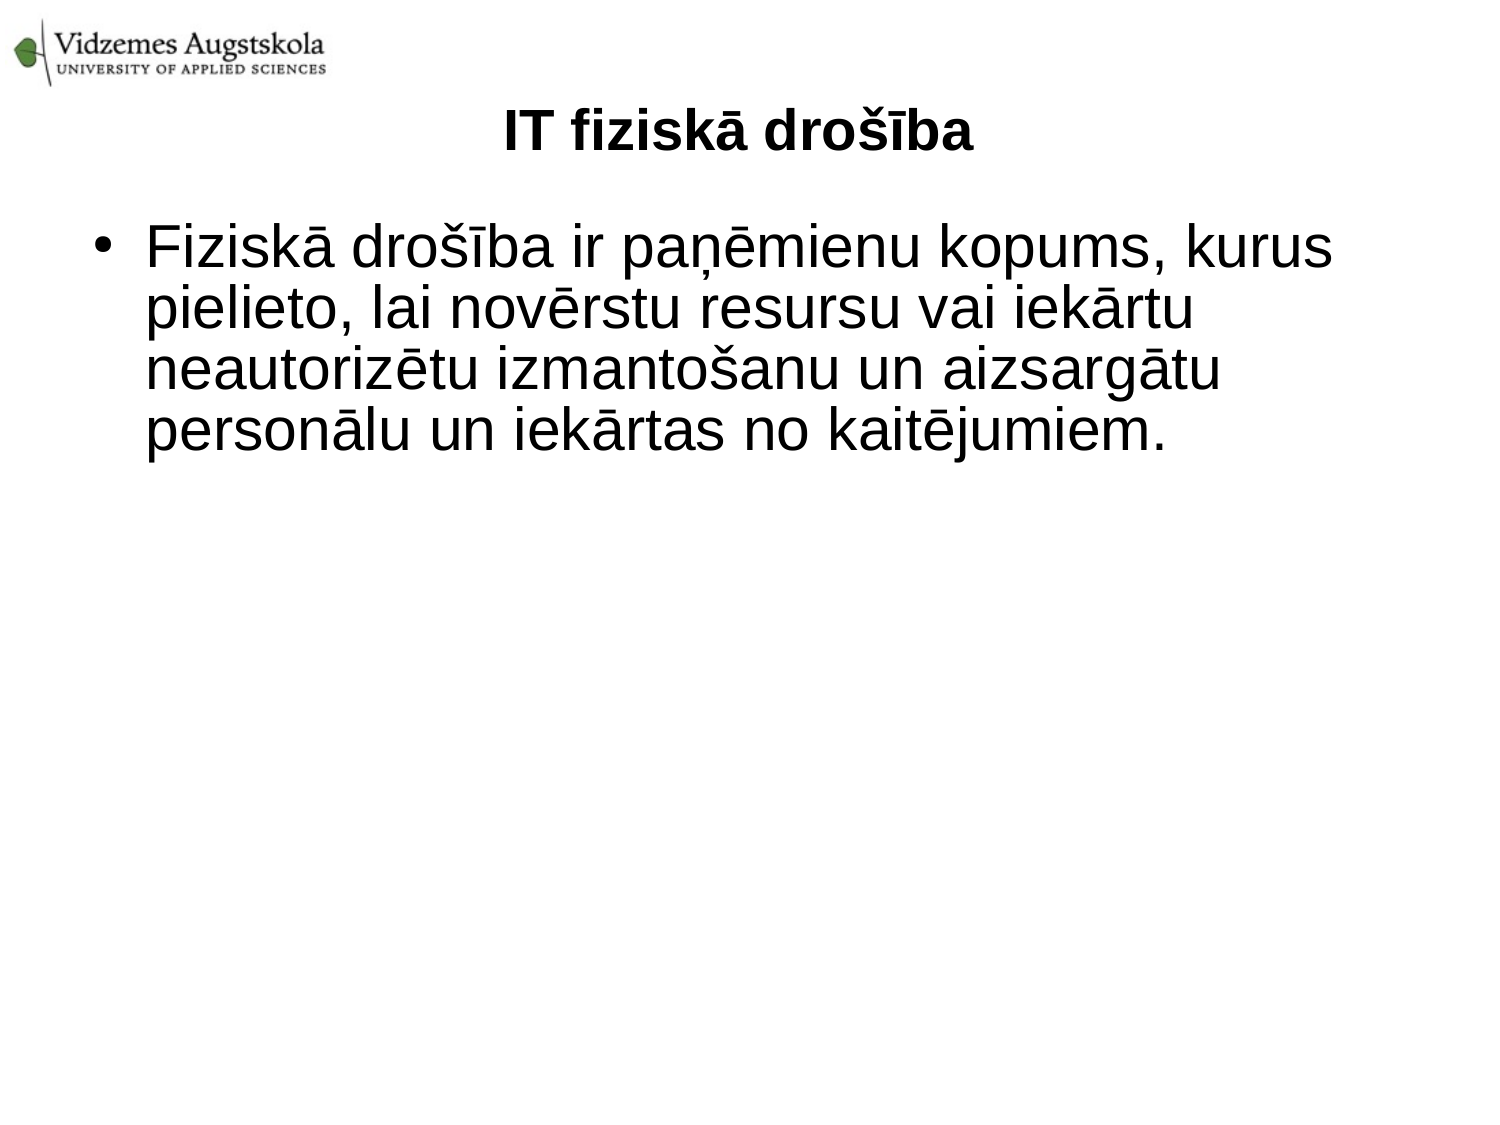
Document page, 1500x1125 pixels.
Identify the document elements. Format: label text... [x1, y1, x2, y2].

picture [5, 2, 334, 102]
title IT fiziskā drošība [85, 97, 1372, 168]
list Fiziskā drošība ir paņēmienu kopums, kurus pielieto, lai novērstu resursu vai iekārtu neautorizētu izmantošanu un aizsargātu personālu un iekārtas no kaitējumiem. [74, 214, 1424, 1004]
